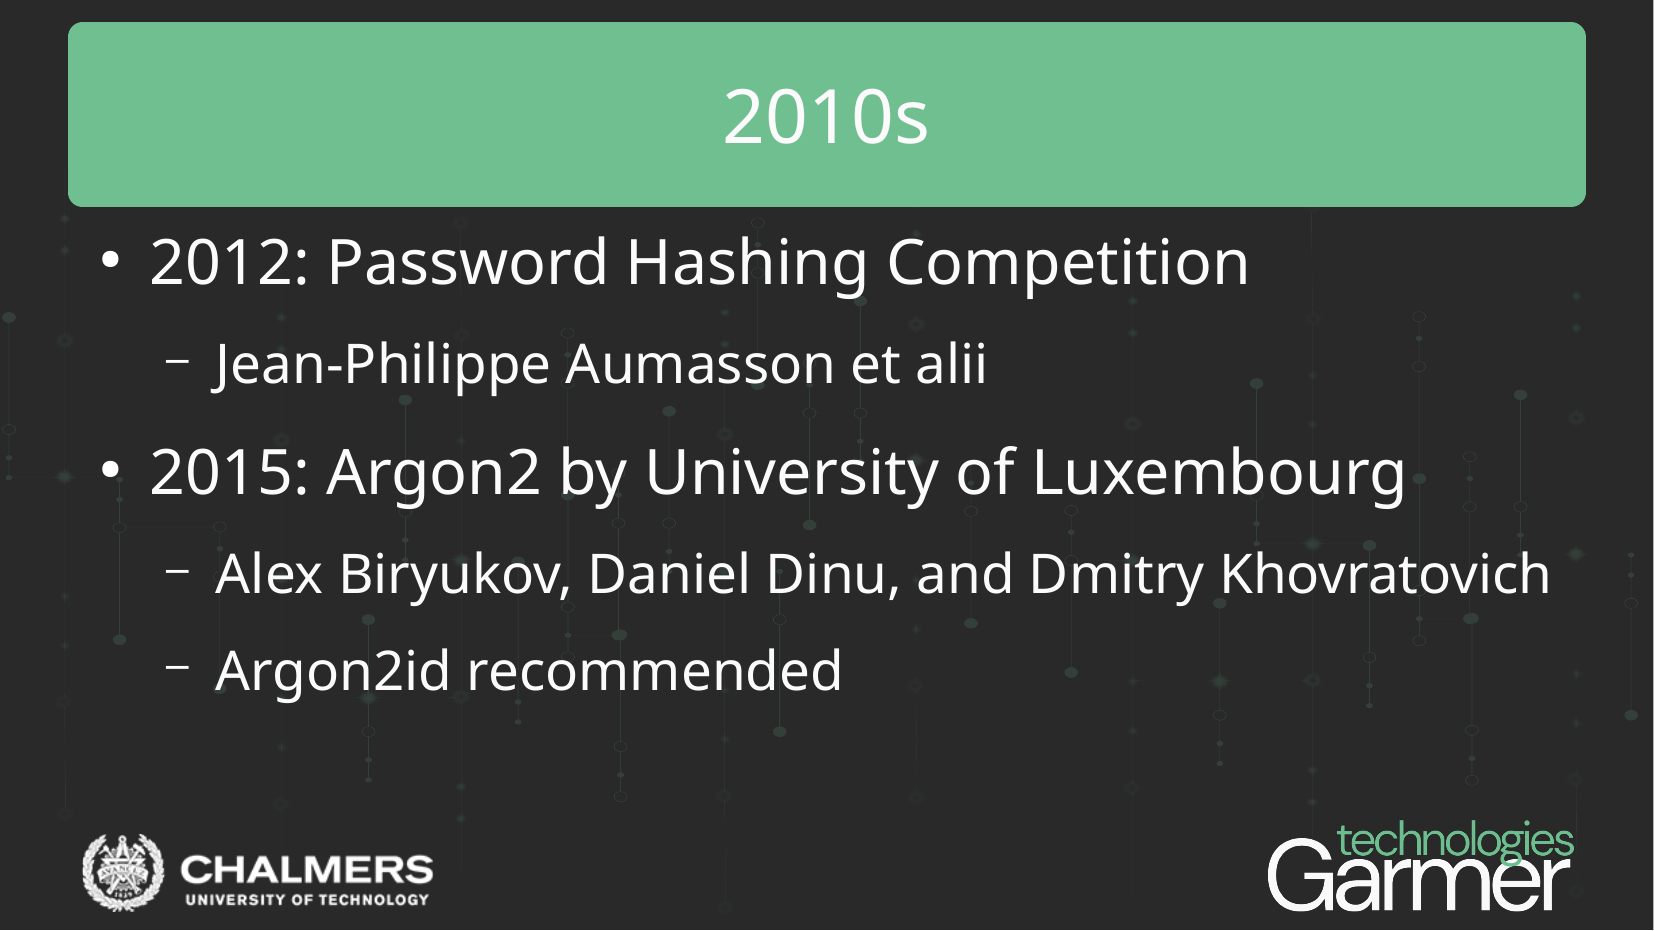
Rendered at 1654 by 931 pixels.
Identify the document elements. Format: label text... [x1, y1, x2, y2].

title 2010s [82, 37, 1571, 193]
picture [1246, 807, 1607, 912]
list 2012: Password Hashing Competition Jean-Philippe Aumasson et alii 2015: Argon2 by University of Luxembourg Alex Biryukov, Daniel Dinu, and Dmitry Khovratovich Argon2id recommended [82, 217, 1571, 758]
picture [82, 834, 443, 912]
